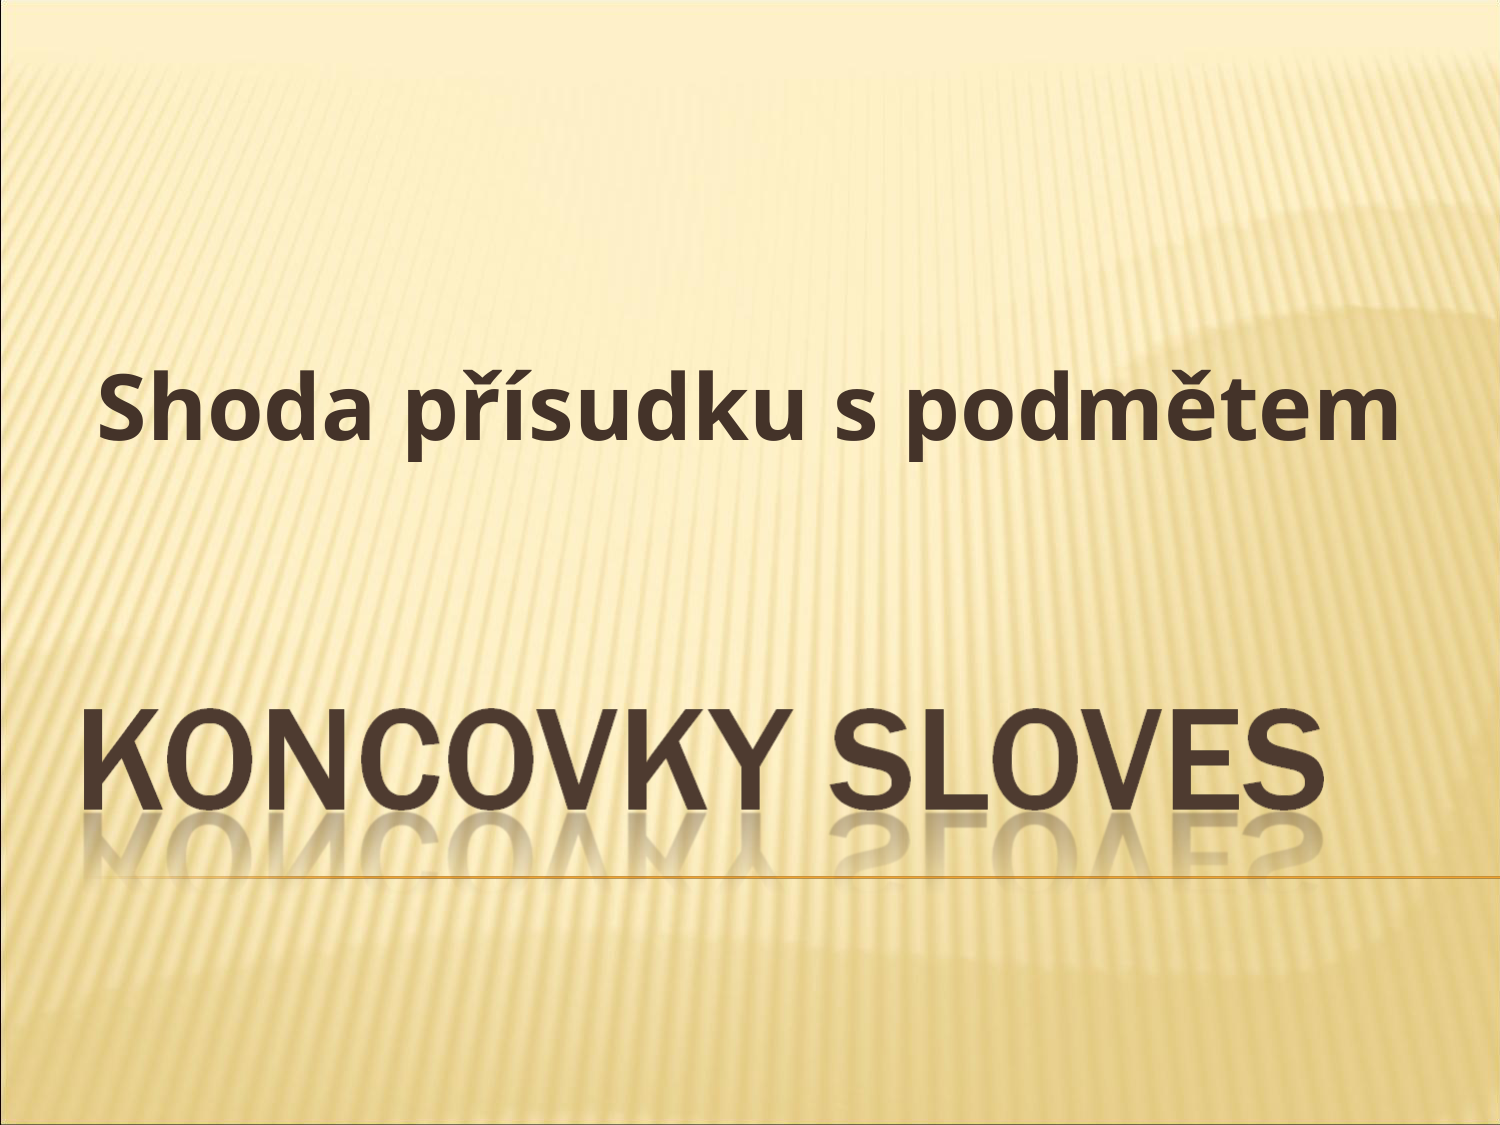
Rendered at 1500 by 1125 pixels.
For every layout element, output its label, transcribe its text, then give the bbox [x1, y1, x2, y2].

text_box Shoda přísudku s podmětem [81, 231, 1470, 467]
picture [0, 0, 1500, 1125]
text_box [0, 619, 1447, 988]
